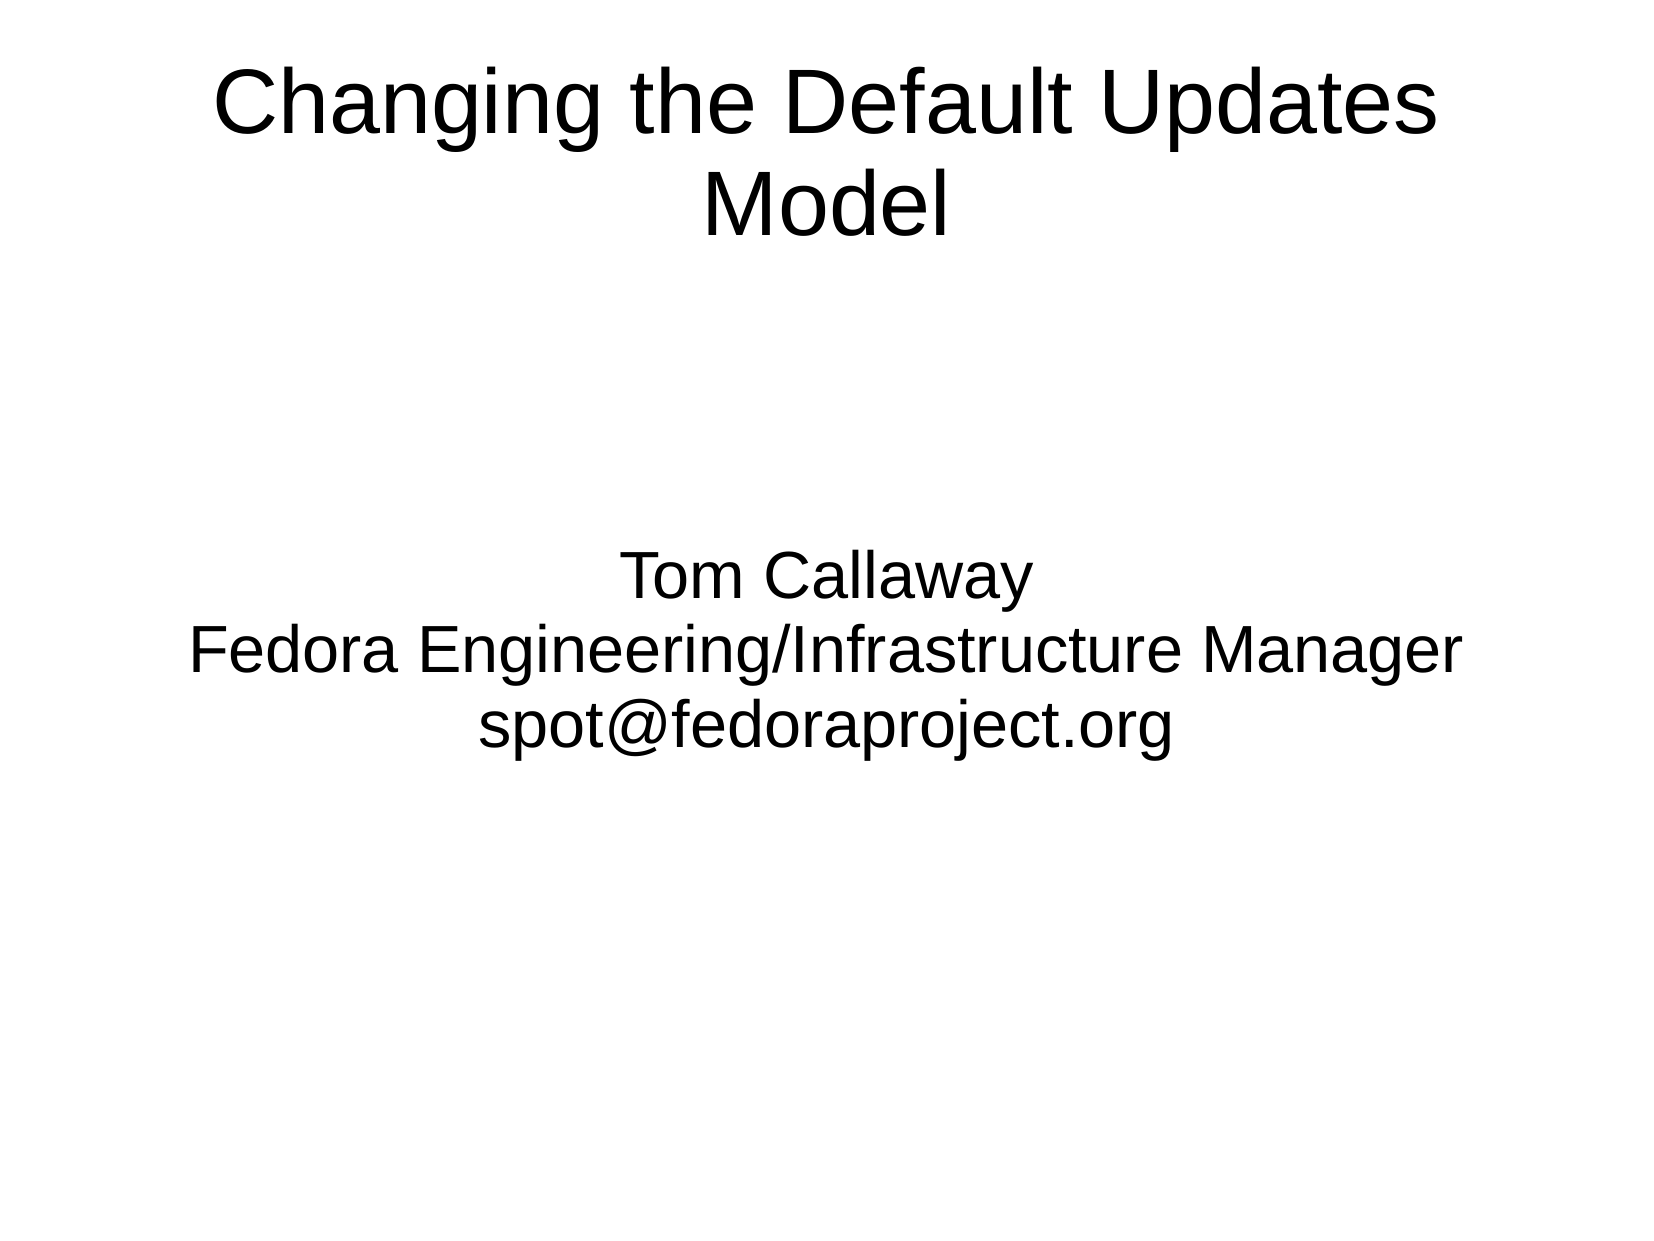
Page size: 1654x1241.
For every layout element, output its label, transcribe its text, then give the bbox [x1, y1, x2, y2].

subtitle Tom Callaway Fedora Engineering/Infrastructure Manager spot@fedoraproject.org [82, 290, 1571, 1010]
title Changing the Default Updates Model [82, 49, 1571, 257]
